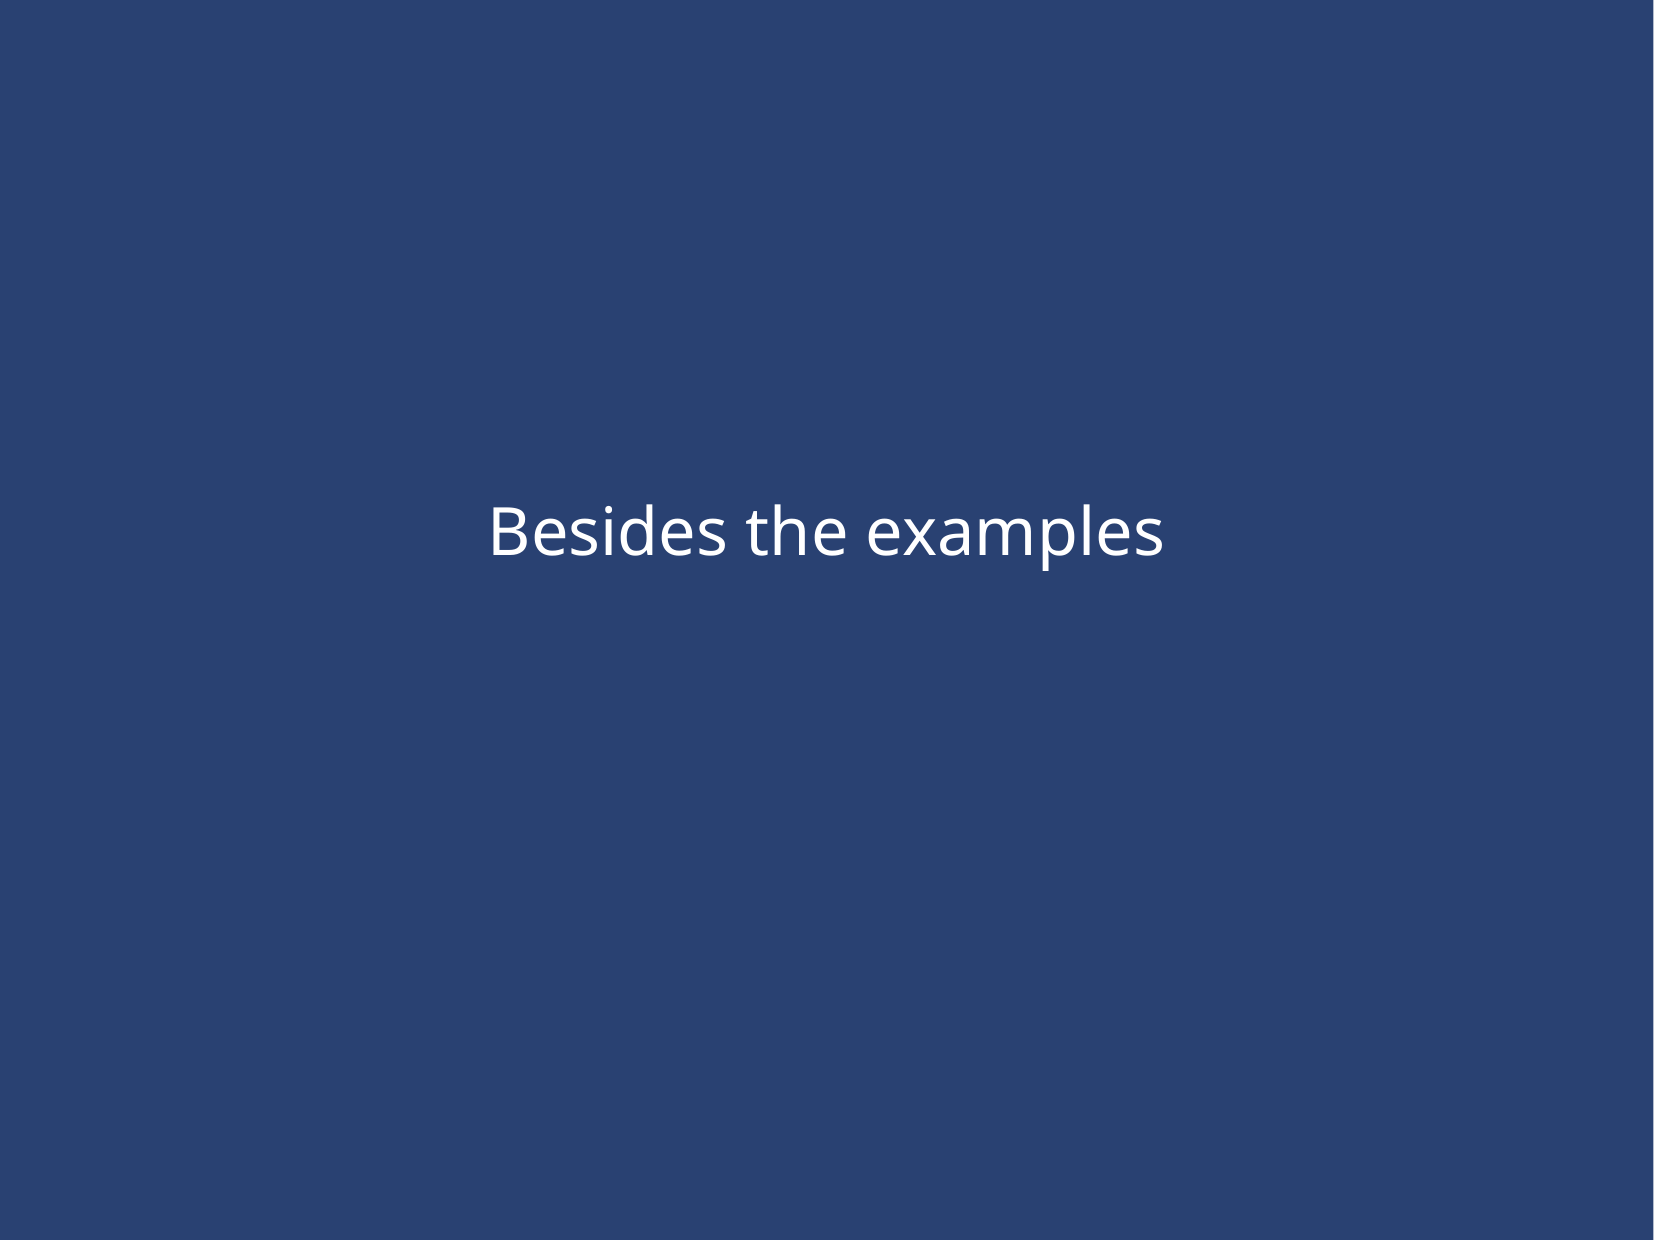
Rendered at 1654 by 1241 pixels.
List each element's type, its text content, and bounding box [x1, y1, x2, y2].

subtitle Besides the examples [82, 49, 1571, 1109]
